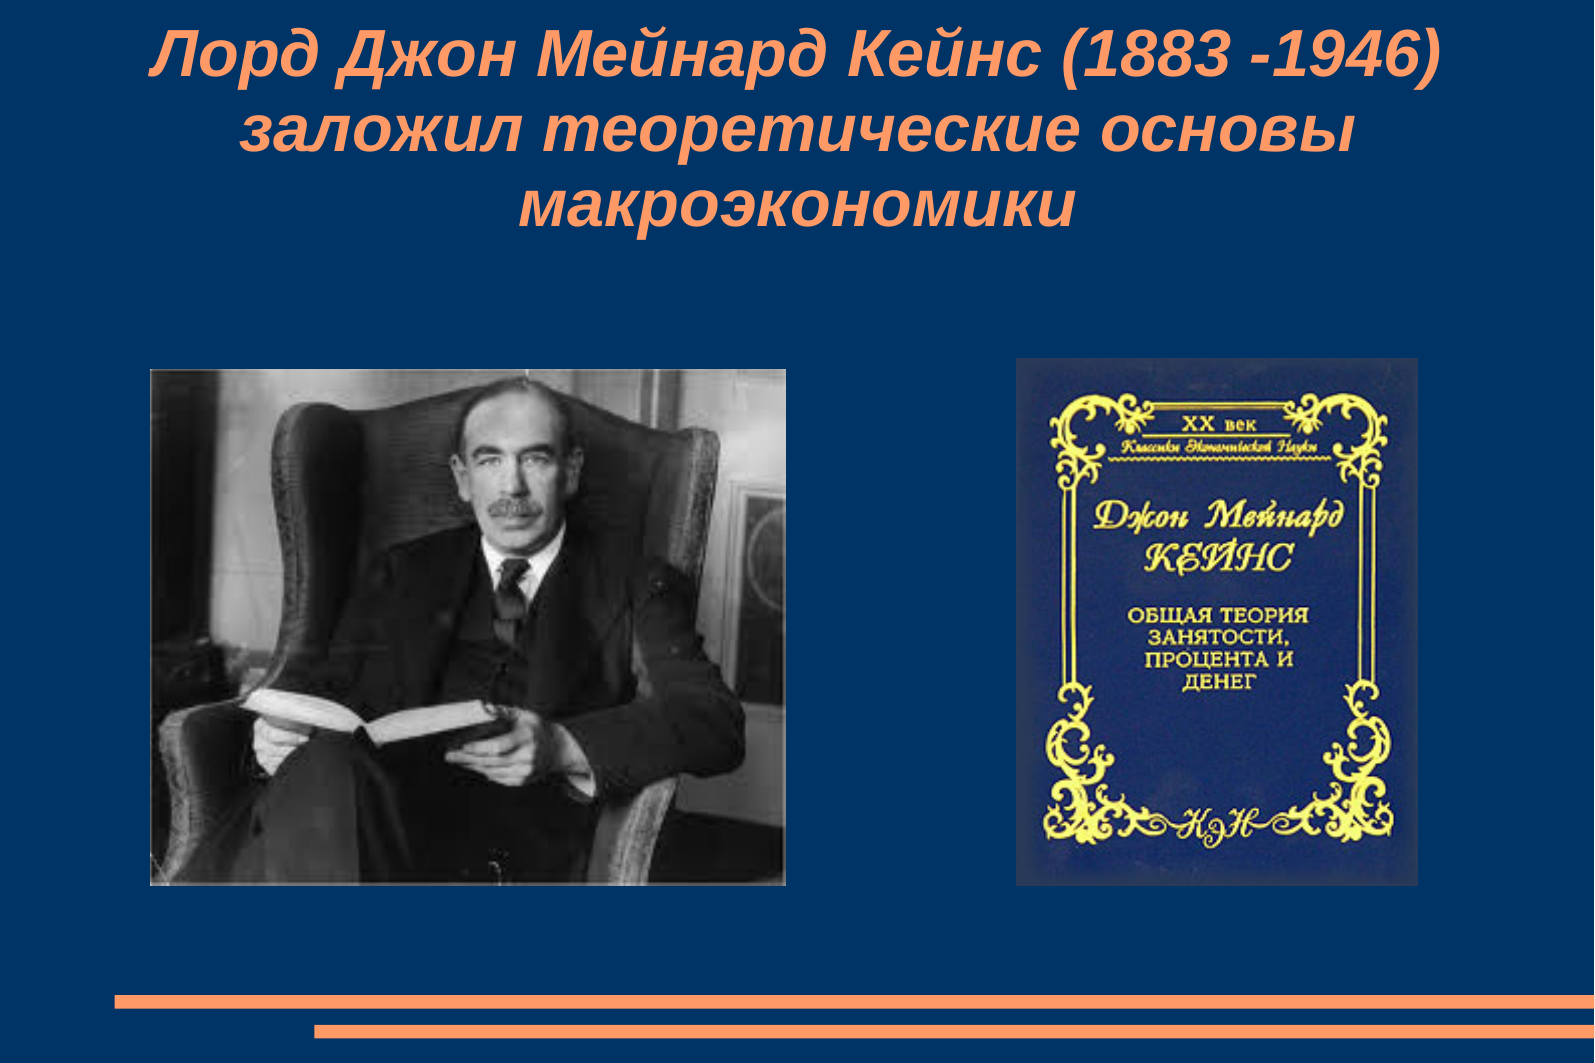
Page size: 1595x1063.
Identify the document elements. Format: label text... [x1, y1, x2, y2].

picture [1016, 358, 1418, 886]
picture [150, 369, 786, 886]
title Лорд Джон Мейнард Кейнс (1883 -1946) заложил теоретические основы макроэкономики [117, 16, 1479, 241]
